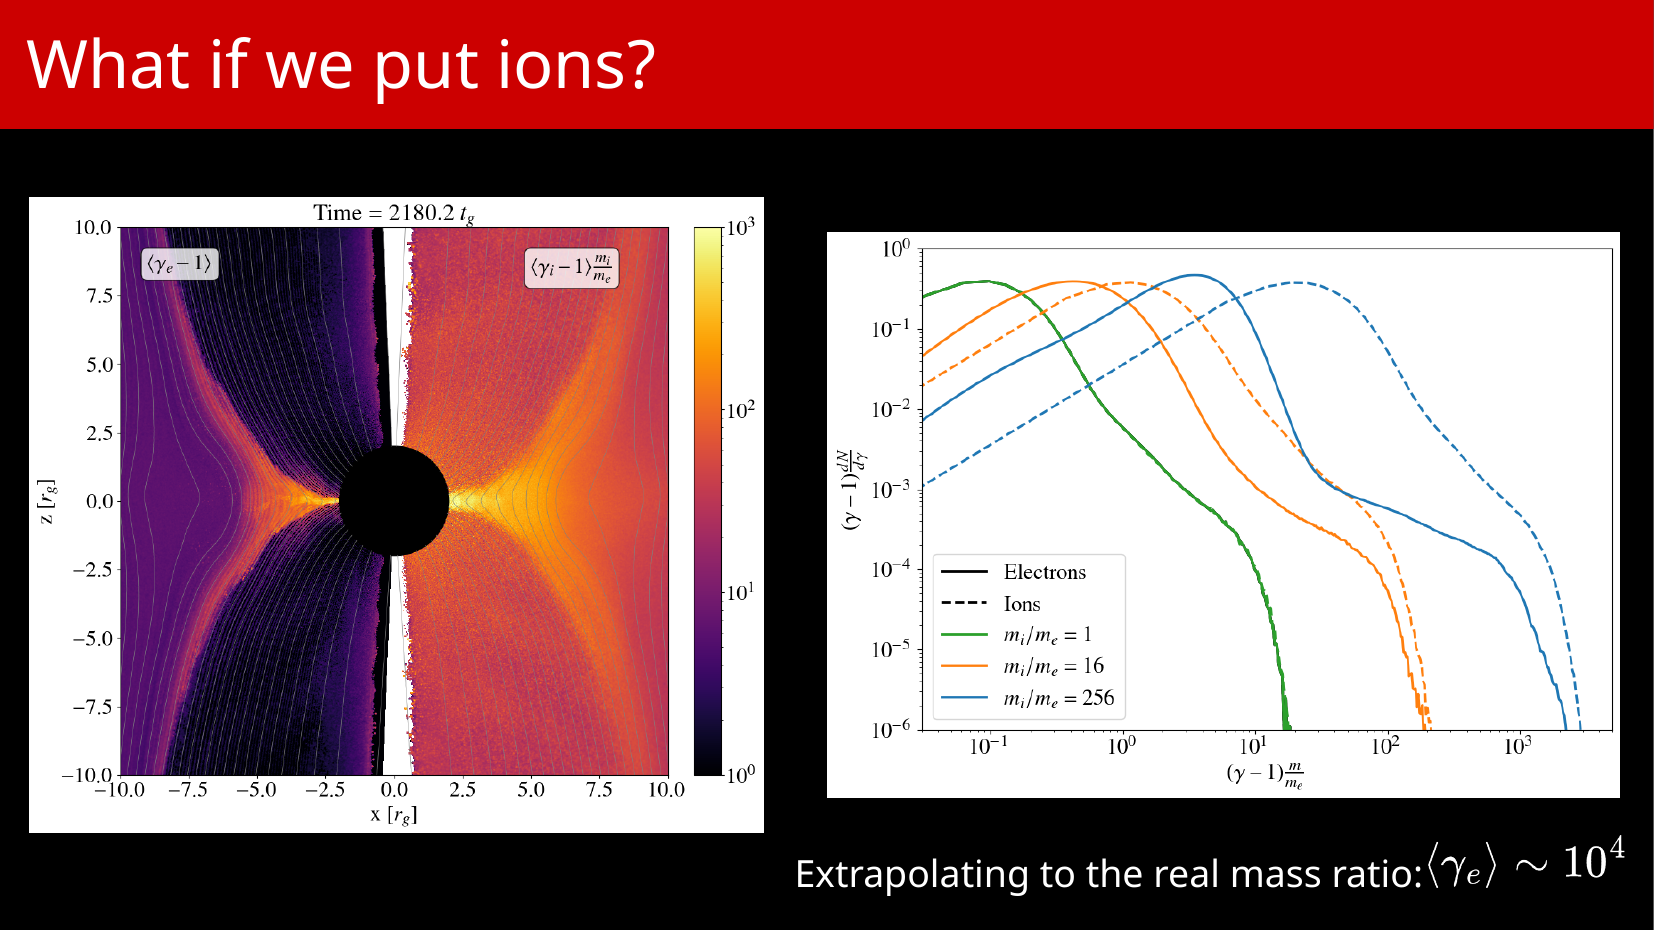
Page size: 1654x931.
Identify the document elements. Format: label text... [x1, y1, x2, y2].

picture [29, 197, 764, 833]
title What if we put ions? [26, 9, 1567, 113]
picture [827, 232, 1620, 798]
text_box Extrapolating to the real mass ratio: [779, 840, 1493, 904]
picture [1422, 835, 1628, 888]
